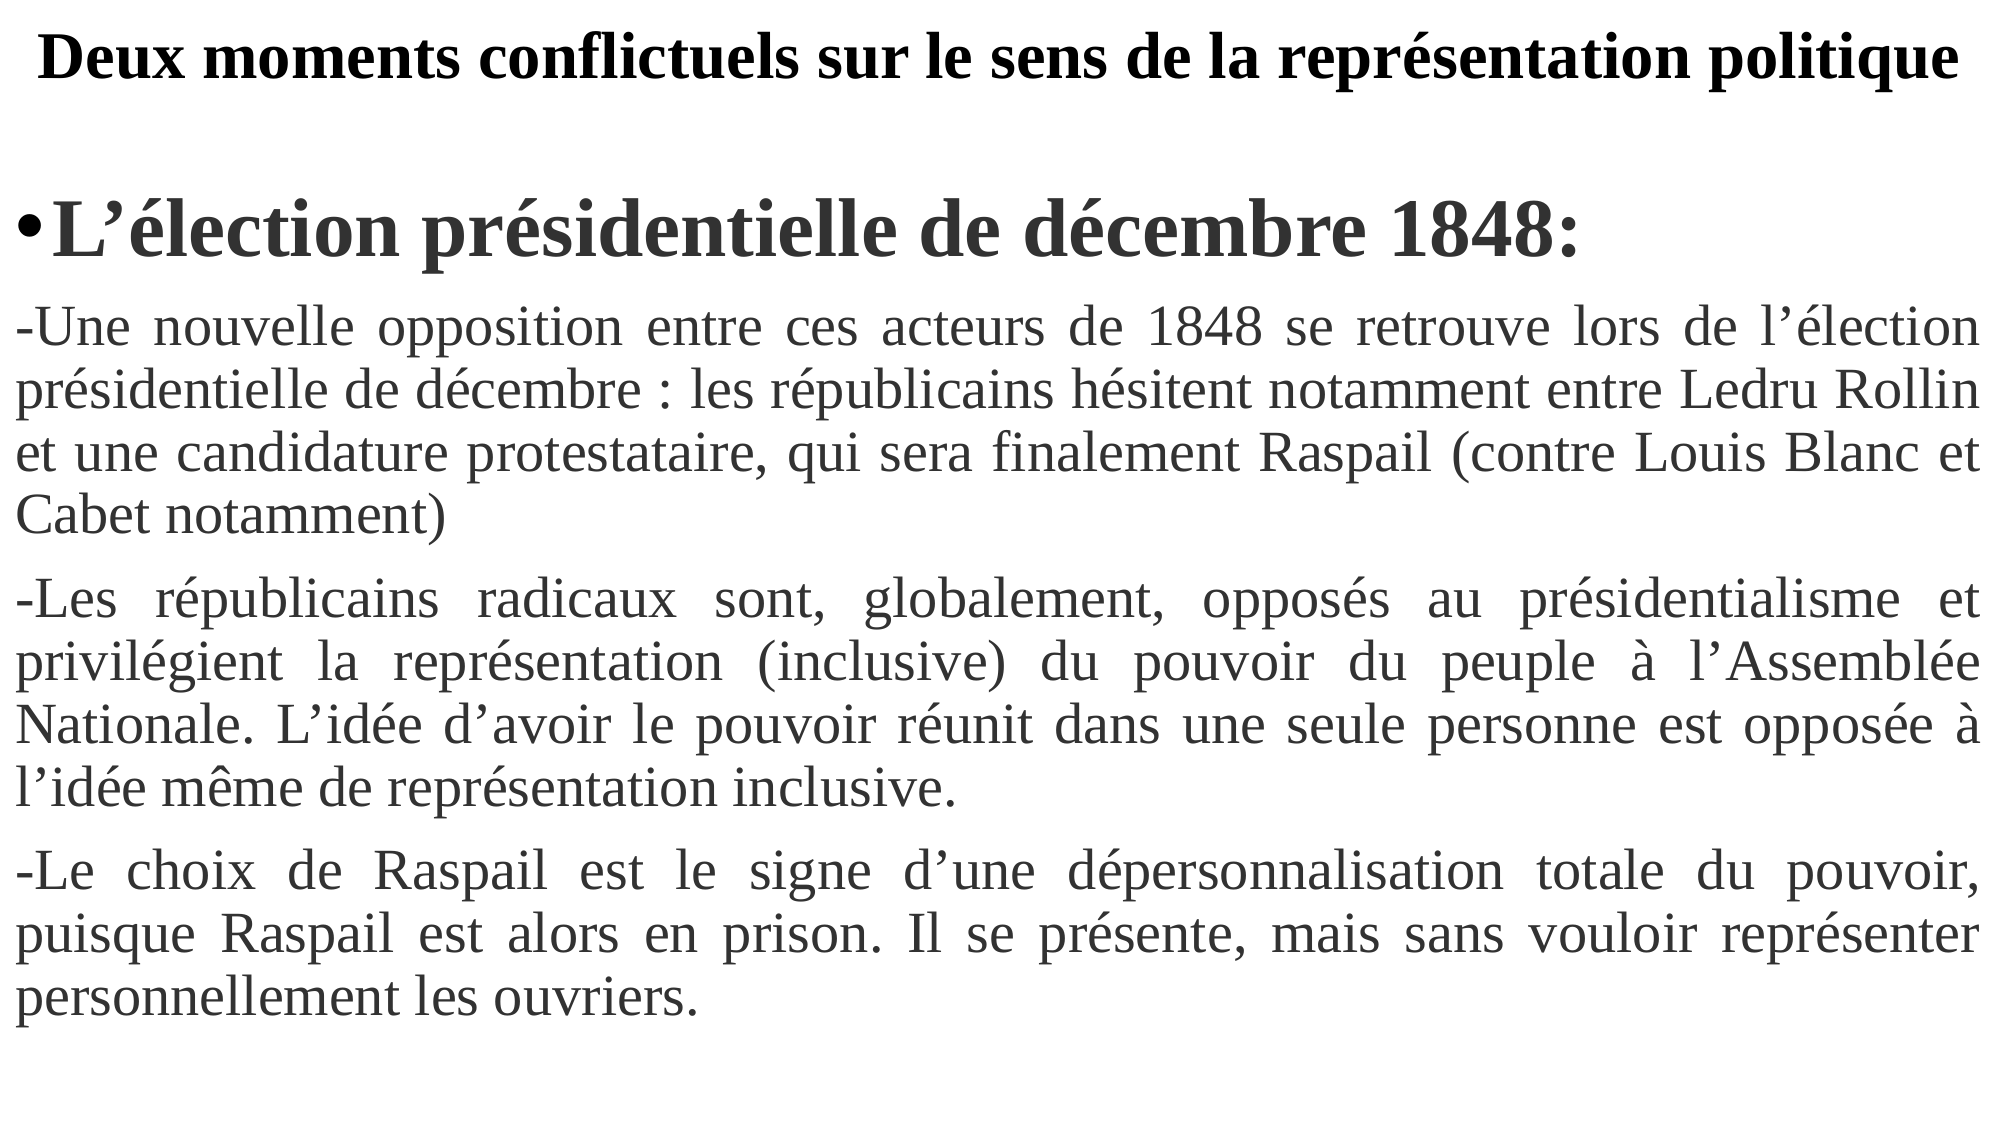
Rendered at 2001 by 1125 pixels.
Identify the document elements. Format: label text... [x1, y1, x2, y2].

title Deux moments conflictuels sur le sens de la représentation politique [0, 1, 2000, 112]
list L’élection présidentielle de décembre 1848: -Une nouvelle opposition entre ces acteurs de 1848 se retrouve lors de l’élection présidentielle de décembre : les républicains hésitent notamment entre Ledru Rollin et une candidature protestataire, qui sera finalement Raspail (contre Louis Blanc et Cabet notamment) -Les républicains radicaux sont, globalement, opposés au présidentialisme et privilégient la représentation (inclusive) du pouvoir du peuple à l’Assemblée Nationale. L’idée d’avoir le pouvoir réunit dans une seule personne est opposée à l’idée même de représentation inclusive. -Le choix de Raspail est le signe d’une dépersonnalisation totale du pouvoir, puisque Raspail est alors en prison. Il se présente, mais sans vouloir représenter personnellement les ouvriers. [0, 176, 2000, 1123]
